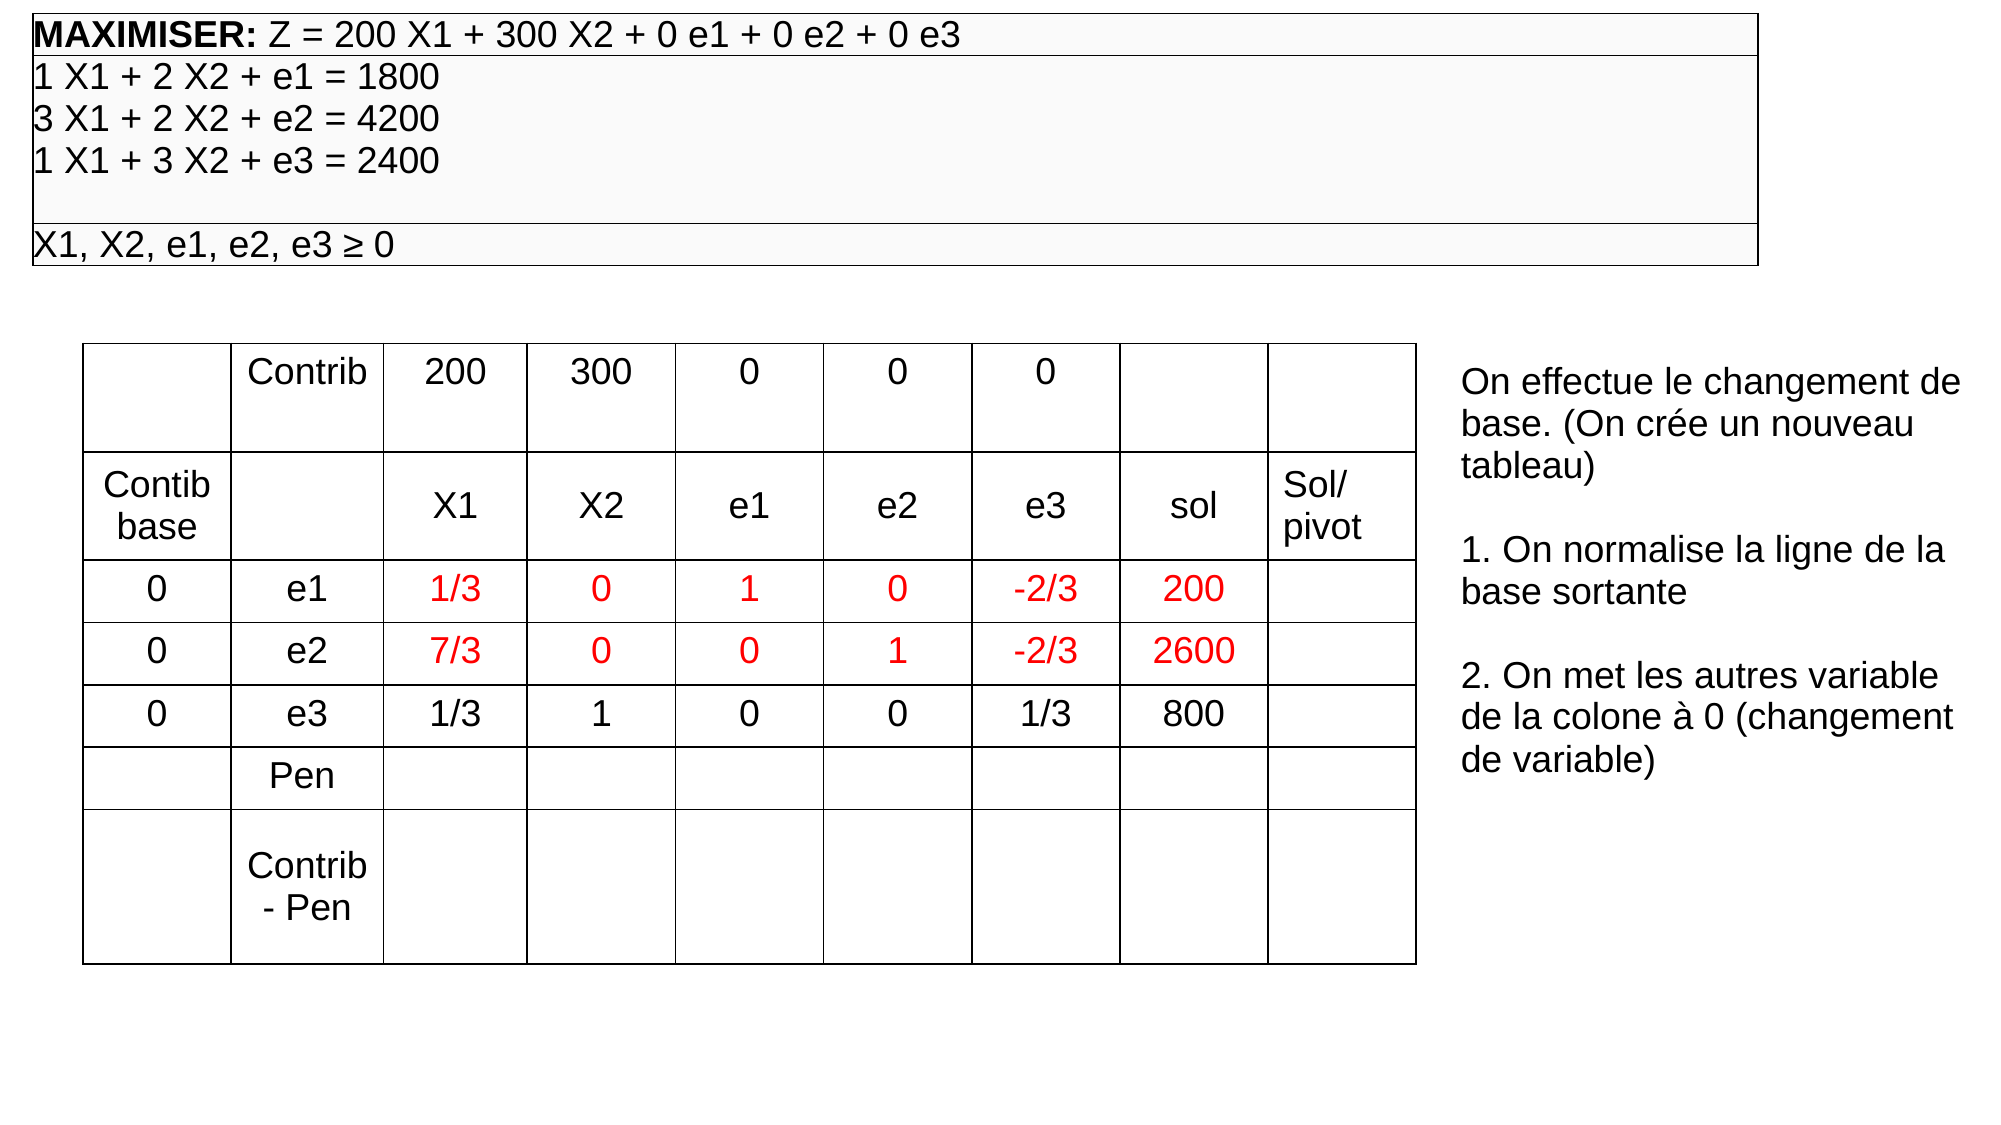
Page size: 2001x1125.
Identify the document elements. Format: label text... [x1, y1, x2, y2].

text_box On effectue le changement de base. (On crée un nouveau tableau) 1. On normalise la ligne de la base sortante 2. On met les autres variable de la colone à 0 (changement de variable) [1446, 352, 1988, 901]
table_cell Sol/pivot [1269, 453, 1415, 559]
table_cell [232, 453, 383, 559]
table_cell [824, 748, 971, 809]
table_cell [1269, 810, 1415, 963]
table_cell [528, 810, 675, 963]
table_cell X1, X2, e1, e2, e3 ≥ 0 [34, 224, 1757, 265]
table_header [84, 344, 230, 451]
table_cell [84, 748, 230, 809]
table_cell [84, 810, 230, 963]
table_cell 200 [1121, 561, 1267, 622]
table_cell [1121, 810, 1267, 963]
table_cell 1/3 [384, 686, 526, 746]
table_cell sol [1121, 453, 1267, 559]
table_cell [1269, 686, 1415, 746]
table_cell 1/3 [384, 561, 526, 622]
table_cell [528, 748, 675, 809]
table_cell [824, 810, 971, 963]
table_cell 800 [1121, 686, 1267, 746]
table_cell 0 [824, 686, 971, 746]
table_cell 1/3 [973, 686, 1119, 746]
table_cell Contrib - Pen [232, 810, 383, 963]
table_cell Contib base [84, 453, 230, 559]
table_cell e1 [676, 453, 823, 559]
table_header [1269, 344, 1415, 451]
table_cell [384, 810, 526, 963]
table_header [1121, 344, 1267, 451]
table_cell e2 [232, 623, 383, 684]
table_cell 1 [528, 686, 675, 746]
table_cell e1 [232, 561, 383, 622]
table_cell e3 [232, 686, 383, 746]
table_cell [973, 810, 1119, 963]
table_cell 0 [676, 686, 823, 746]
table_cell 1 [676, 561, 823, 622]
table_cell e3 [973, 453, 1119, 559]
table_cell 0 [528, 561, 675, 622]
table_cell [1269, 623, 1415, 684]
table_cell 0 [84, 623, 230, 684]
table_cell e2 [824, 453, 971, 559]
table_cell 0 [824, 561, 971, 622]
table_cell X2 [528, 453, 675, 559]
table_header 300 [528, 344, 675, 451]
table_header 200 [384, 344, 526, 451]
table_cell -2/3 [973, 561, 1119, 622]
table_cell [1121, 748, 1267, 809]
table_cell [384, 748, 526, 809]
table_cell 0 [84, 686, 230, 746]
table_cell -2/3 [973, 623, 1119, 684]
table_cell 0 [676, 623, 823, 684]
table_cell 1 [824, 623, 971, 684]
table_cell [676, 810, 823, 963]
table_cell 0 [84, 561, 230, 622]
table_cell [676, 748, 823, 809]
table_cell [1269, 748, 1415, 809]
table_header MAXIMISER: Z = 200 X1 + 300 X2 + 0 e1 + 0 e2 + 0 e3 [34, 14, 1757, 55]
table_header 0 [973, 344, 1119, 451]
table_cell 1 X1 + 2 X2 + e1 = 1800 3 X1 + 2 X2 + e2 = 4200 1 X1 + 3 X2 + e3 = 2400 [34, 56, 1757, 223]
table_cell X1 [384, 453, 526, 559]
table_cell [973, 748, 1119, 809]
table_header 0 [824, 344, 971, 451]
table_cell 2600 [1121, 623, 1267, 684]
table_cell [1269, 561, 1415, 622]
table_header 0 [676, 344, 823, 451]
table_cell 0 [528, 623, 675, 684]
table_cell 7/3 [384, 623, 526, 684]
table_header Contrib [232, 344, 383, 451]
table_cell Pen [232, 748, 383, 809]
